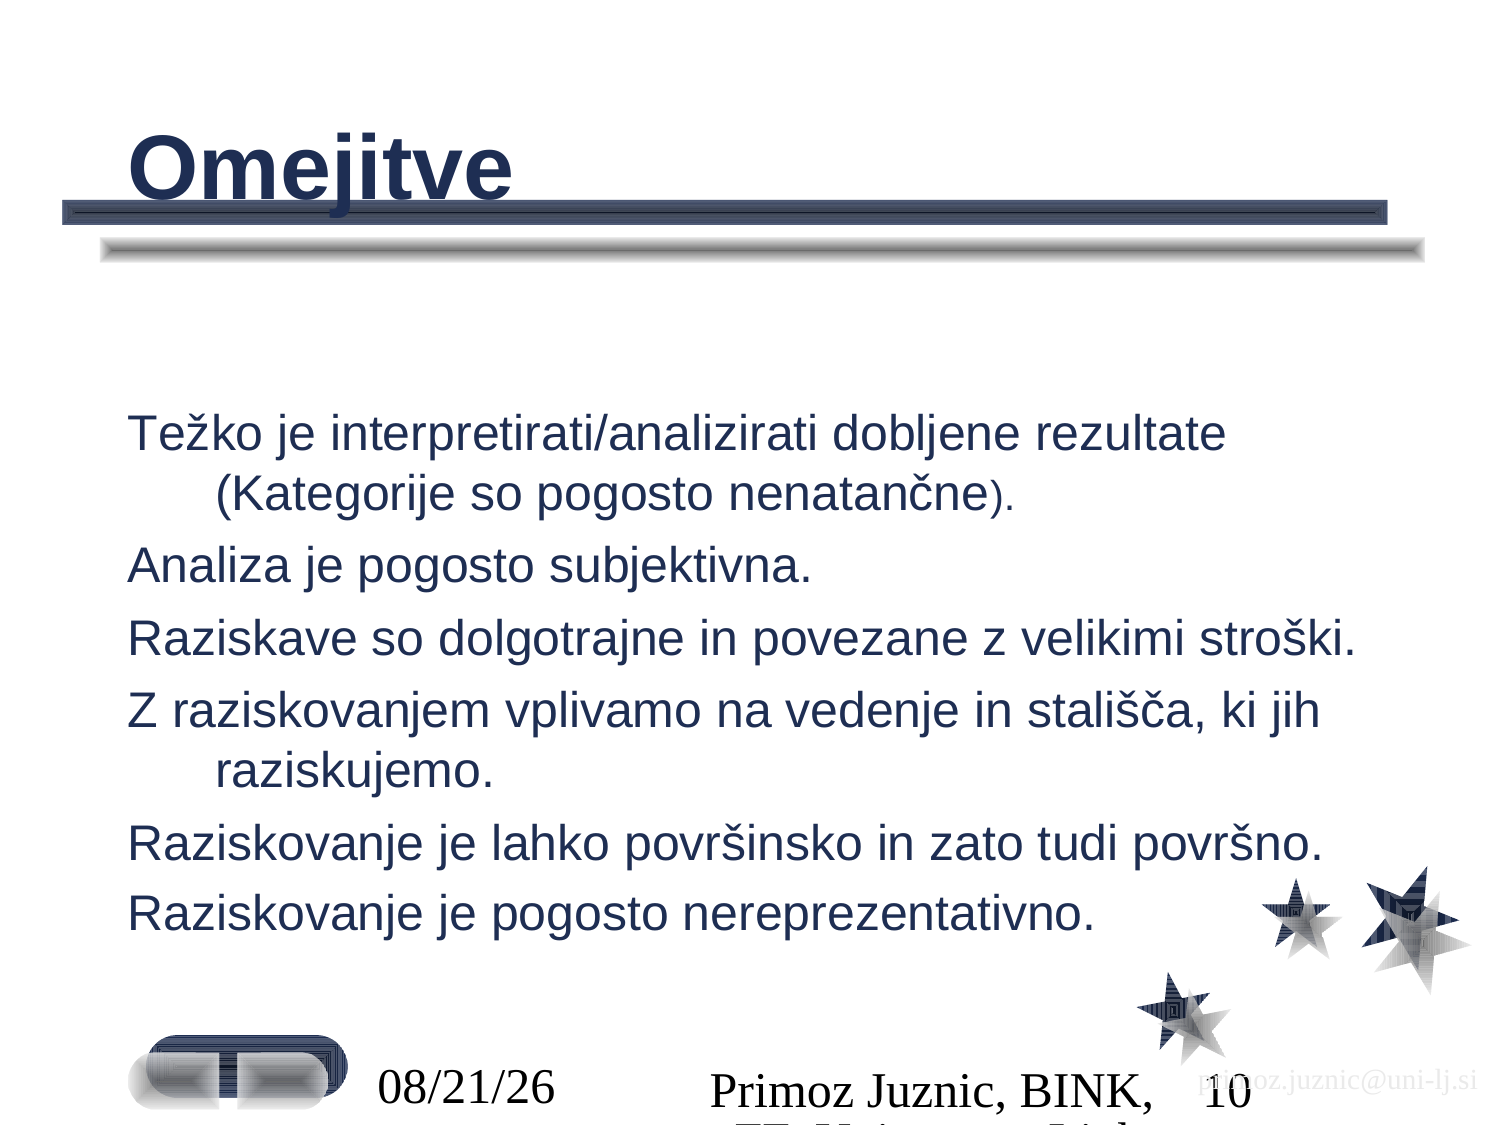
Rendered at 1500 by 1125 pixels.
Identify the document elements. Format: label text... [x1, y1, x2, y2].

list Težko je interpretirati/analizirati dobljene rezultate (Kategorije so pogosto nenatančne). Analiza je pogosto subjektivna. Raziskave so dolgotrajne in povezane z velikimi stroški. Z raziskovanjem vplivamo na vedenje in stališča, ki jih raziskujemo. Raziskovanje je lahko površinsko in zato tudi površno. Raziskovanje je pogosto nereprezentativno. [112, 312, 1388, 1094]
title Omejitve [112, 37, 1388, 225]
